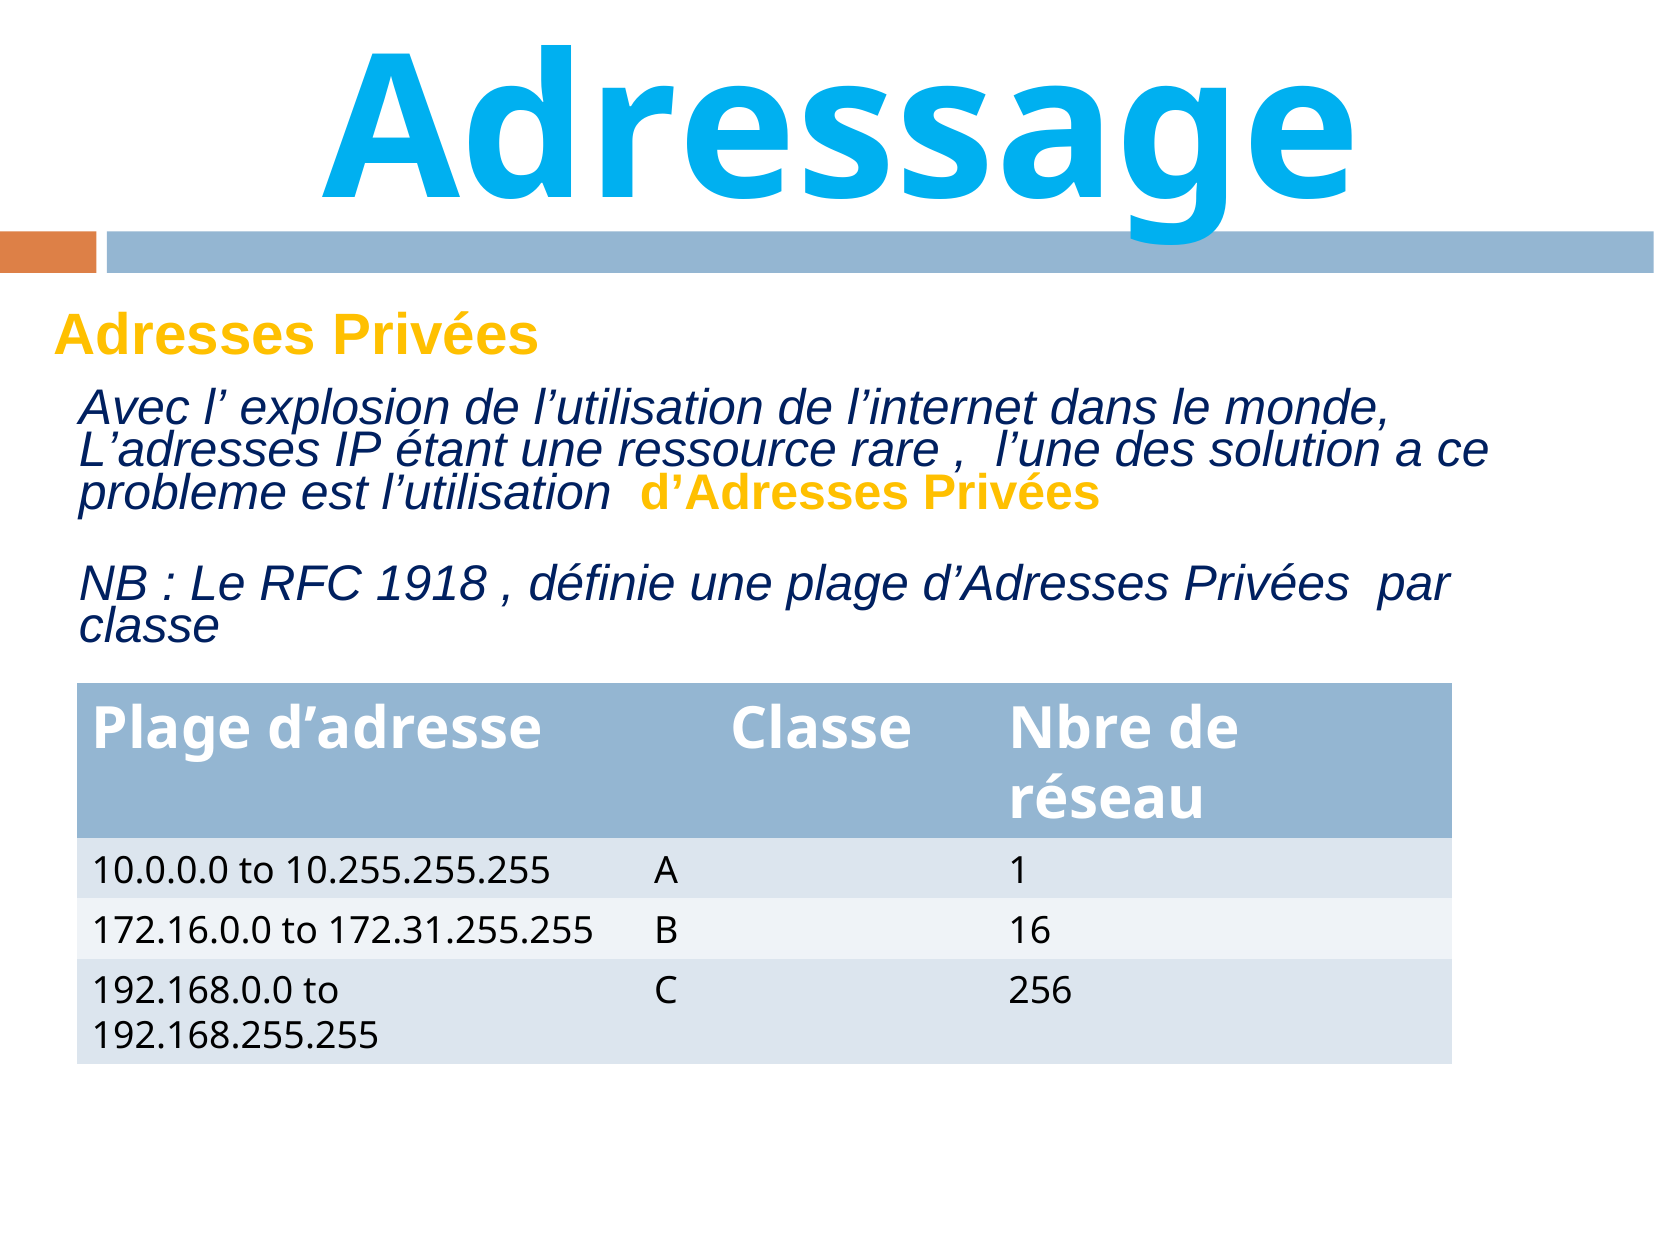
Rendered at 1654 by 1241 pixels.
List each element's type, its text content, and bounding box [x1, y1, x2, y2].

table_cell 256 [993, 959, 1452, 1064]
table_cell C [639, 959, 993, 1064]
table_cell 16 [993, 898, 1452, 959]
table_cell 192.168.0.0 to 192.168.255.255 [77, 959, 639, 1064]
table_cell 1 [993, 838, 1452, 898]
table_header Plage d’adresse [77, 683, 639, 838]
text_box Adresses Privées [39, 307, 602, 373]
table_header Classe [639, 683, 993, 838]
table_cell 172.16.0.0 to 172.31.255.255 [77, 898, 639, 959]
table_cell A [639, 838, 993, 898]
table_cell B [639, 898, 993, 959]
text_box Adressage [123, 41, 1530, 249]
text_box Avec l’ explosion de l’utilisation de l’internet dans le monde, L’adresses IP étant une ressource rare , l’une des solution a ce probleme est l’utilisation d’Adresses Privées NB : Le RFC 1918 , définie une plage d’Adresses Privées par classe [64, 382, 1552, 702]
table_cell 10.0.0.0 to 10.255.255.255 [77, 838, 639, 898]
table_header Nbre de réseau [993, 683, 1452, 838]
